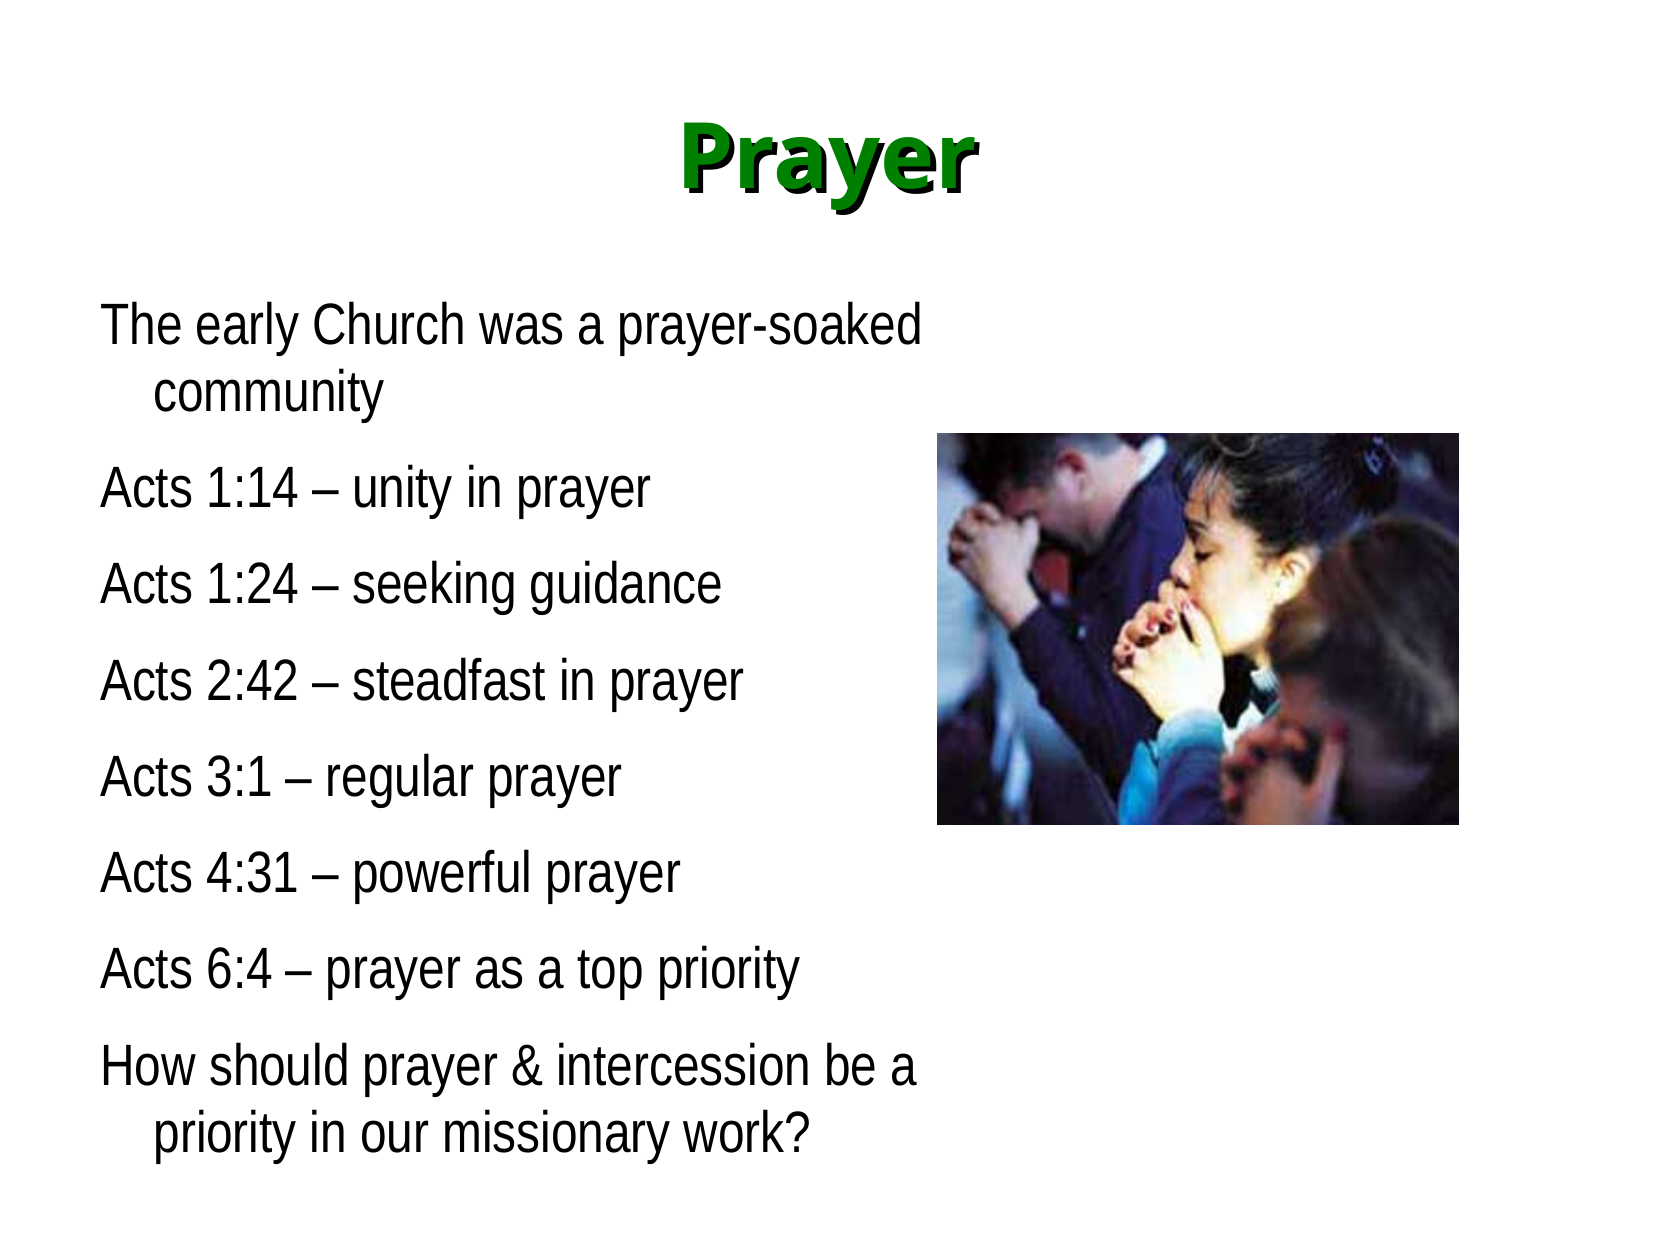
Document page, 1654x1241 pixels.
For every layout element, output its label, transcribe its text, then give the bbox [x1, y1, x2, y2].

list The early Church was a prayer-soaked community Acts 1:14 – unity in prayer Acts 1:24 – seeking guidance Acts 2:42 – steadfast in prayer Acts 3:1 – regular prayer Acts 4:31 – powerful prayer Acts 6:4 – prayer as a top priority How should prayer & intercession be a priority in our missionary work? [82, 290, 1013, 1160]
picture [937, 433, 1459, 826]
title Prayer [82, 56, 1571, 250]
